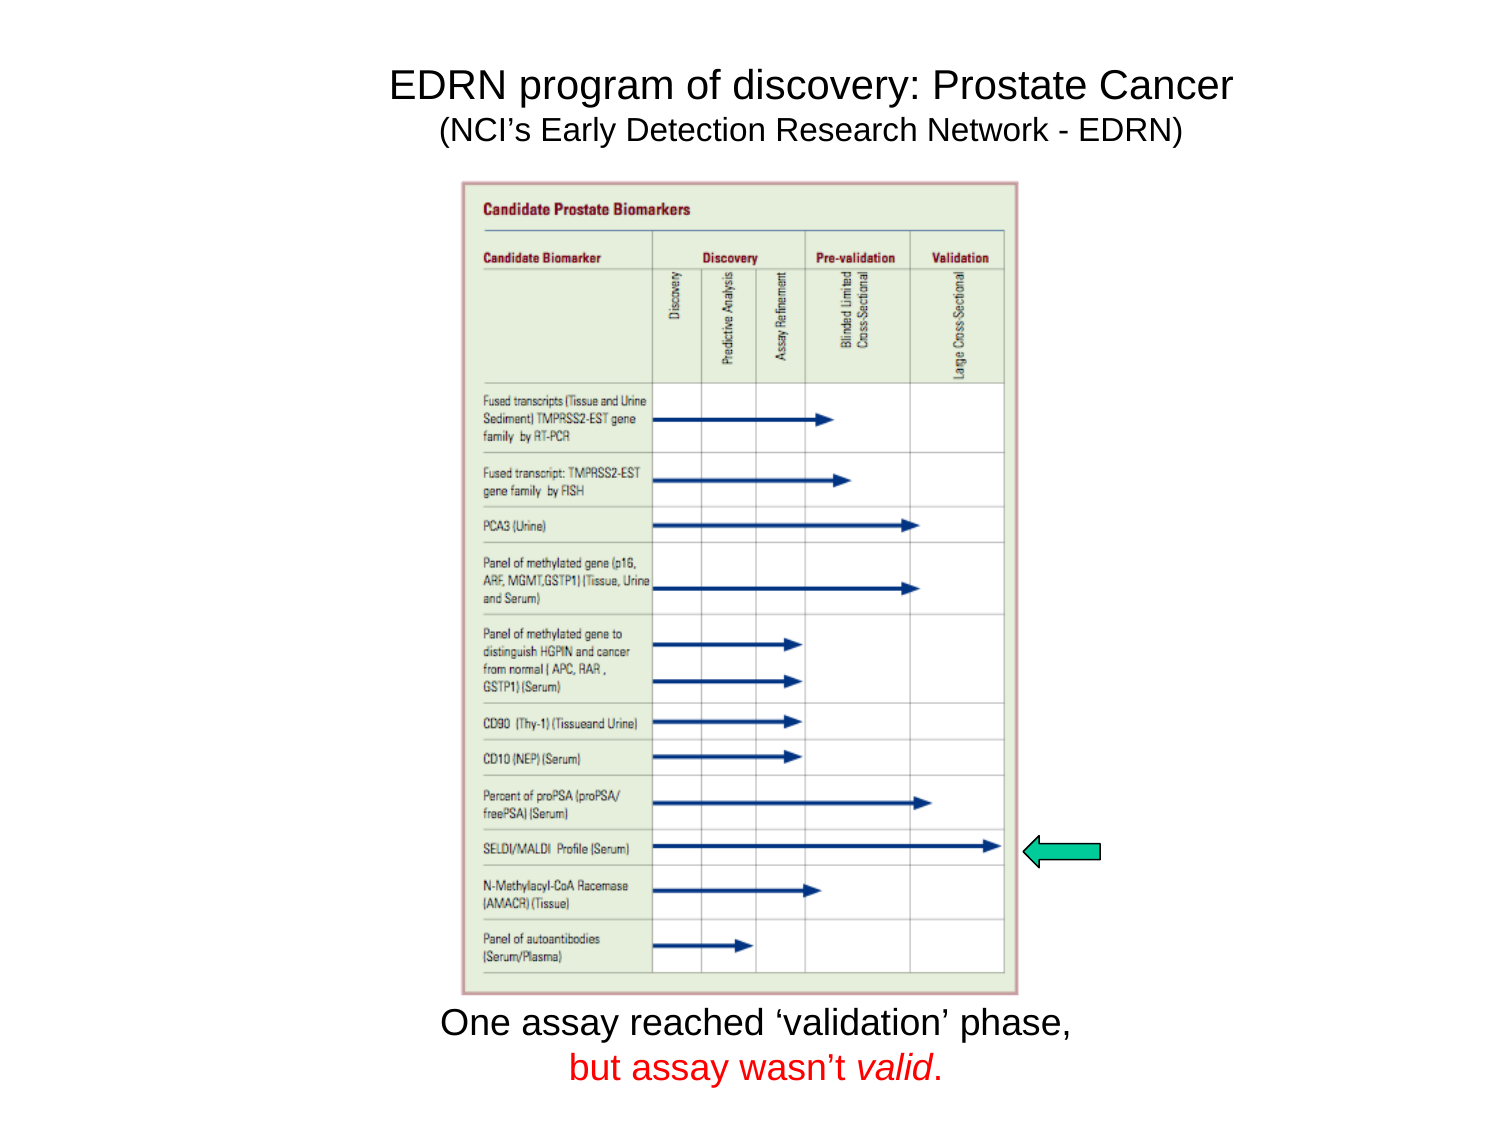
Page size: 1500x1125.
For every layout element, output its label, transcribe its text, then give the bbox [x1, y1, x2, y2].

text_box EDRN program of discovery: Prostate Cancer (NCI’s Early Detection Research Network - EDRN) [374, 50, 1250, 156]
text_box One assay reached ‘validation’ phase, but assay wasn’t valid. [425, 990, 1087, 1096]
text_box [446, 166, 1031, 990]
